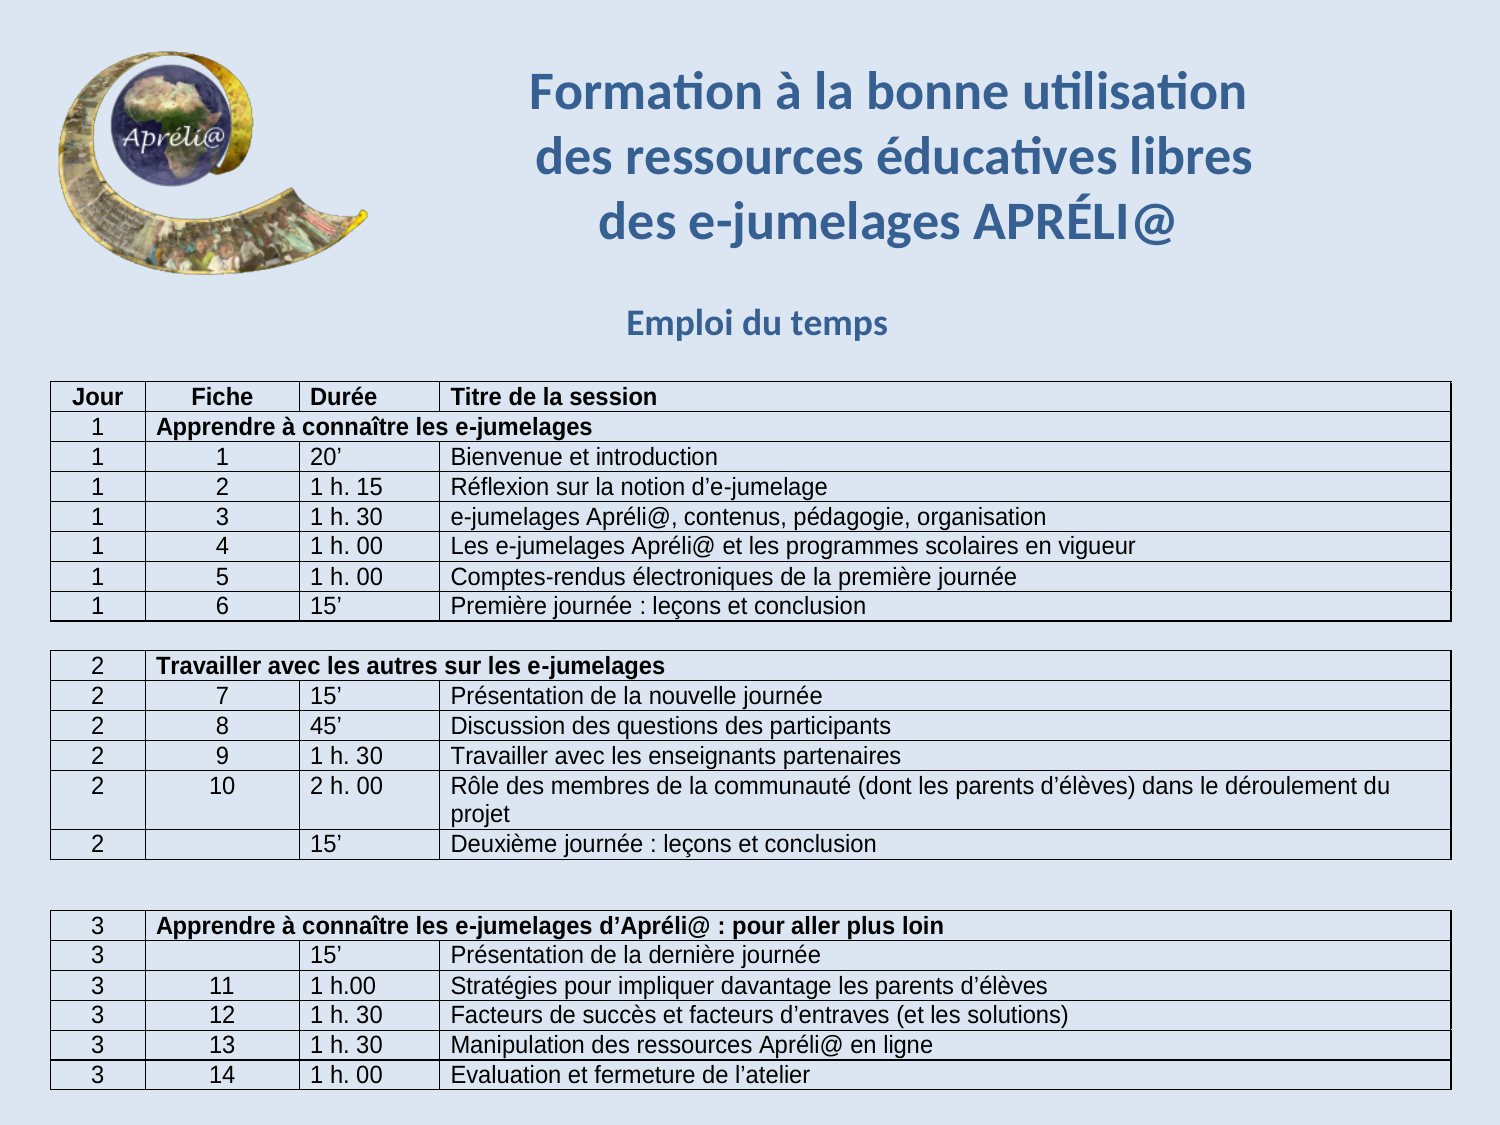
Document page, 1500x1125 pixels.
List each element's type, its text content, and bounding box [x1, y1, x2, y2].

chart [48, 381, 1479, 1125]
text_box Emploi du temps [65, 290, 1449, 351]
text_box Formation à la bonne utilisation des ressources éducatives libres des e-jumelages APRÉLI@ [374, 47, 1416, 259]
picture [48, 47, 372, 278]
